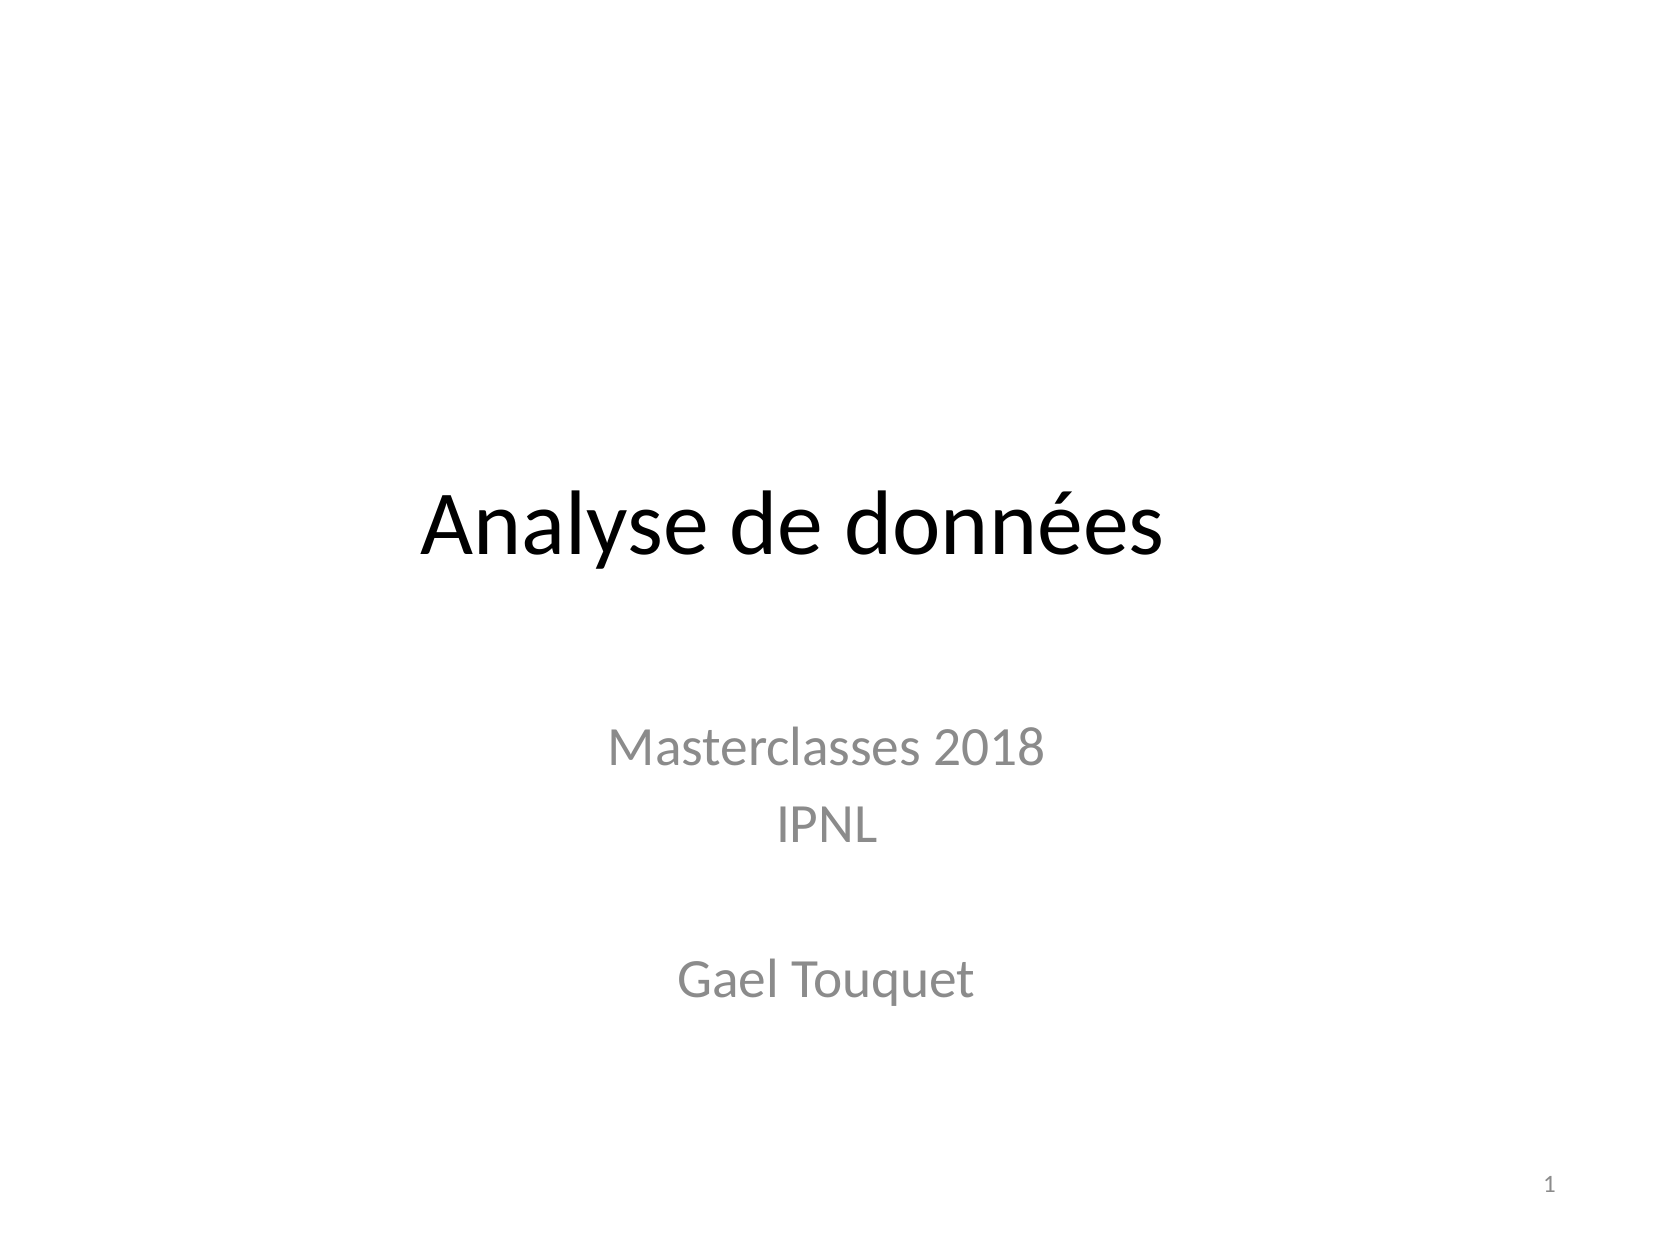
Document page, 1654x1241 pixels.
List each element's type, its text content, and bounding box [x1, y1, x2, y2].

slide_number <numéro> [1185, 1149, 1571, 1216]
title Analyse de données [124, 385, 1530, 651]
subtitle Masterclasses 2018 IPNL Gael Touquet [248, 702, 1406, 1020]
